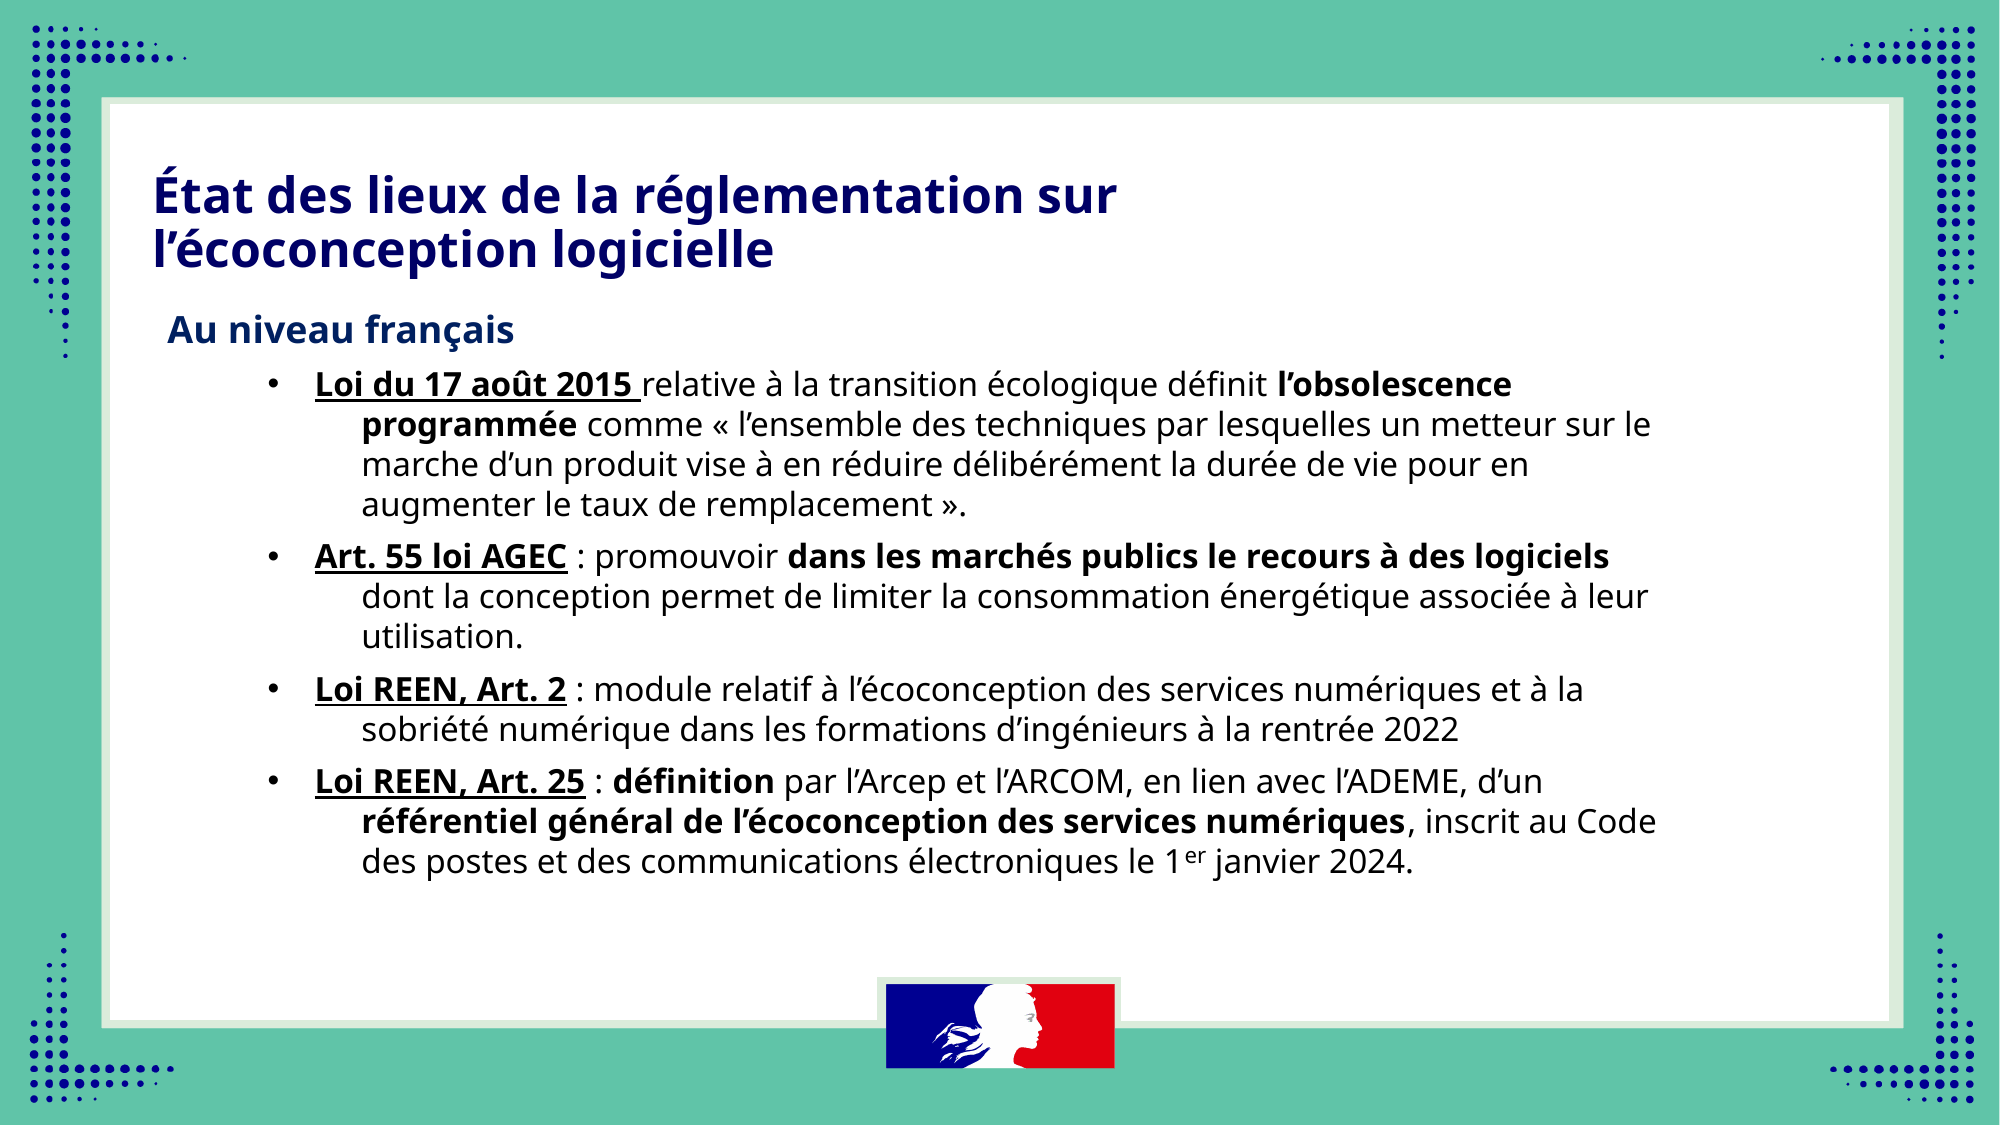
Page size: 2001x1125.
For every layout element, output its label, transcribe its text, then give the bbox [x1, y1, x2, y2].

title État des lieux de la réglementation sur l’écoconception logicielle [137, 150, 1195, 298]
picture [0, 0, 2000, 1125]
text_box Au niveau français Loi du 17 août 2015 relative à la transition écologique définit l’obsolescence programmée comme « l’ensemble des techniques par lesquelles un metteur sur le marche d’un produit vise à en réduire délibérément la durée de vie pour en augmenter le taux de remplacement ». Art. 55 loi AGEC : promouvoir dans les marchés publics le recours à des logiciels dont la conception permet de limiter la consommation énergétique associée à leur utilisation. Loi REEN, Art. 2 : module relatif à l’écoconception des services numériques et à la sobriété numérique dans les formations d’ingénieurs à la rentrée 2022 Loi REEN, Art. 25 : définition par l’Arcep et l’ARCOM, en lien avec l’ADEME, d’un référentiel général de l’écoconception des services numériques, inscrit au Code des postes et des communications électroniques le 1er janvier 2024. [137, 298, 1691, 939]
